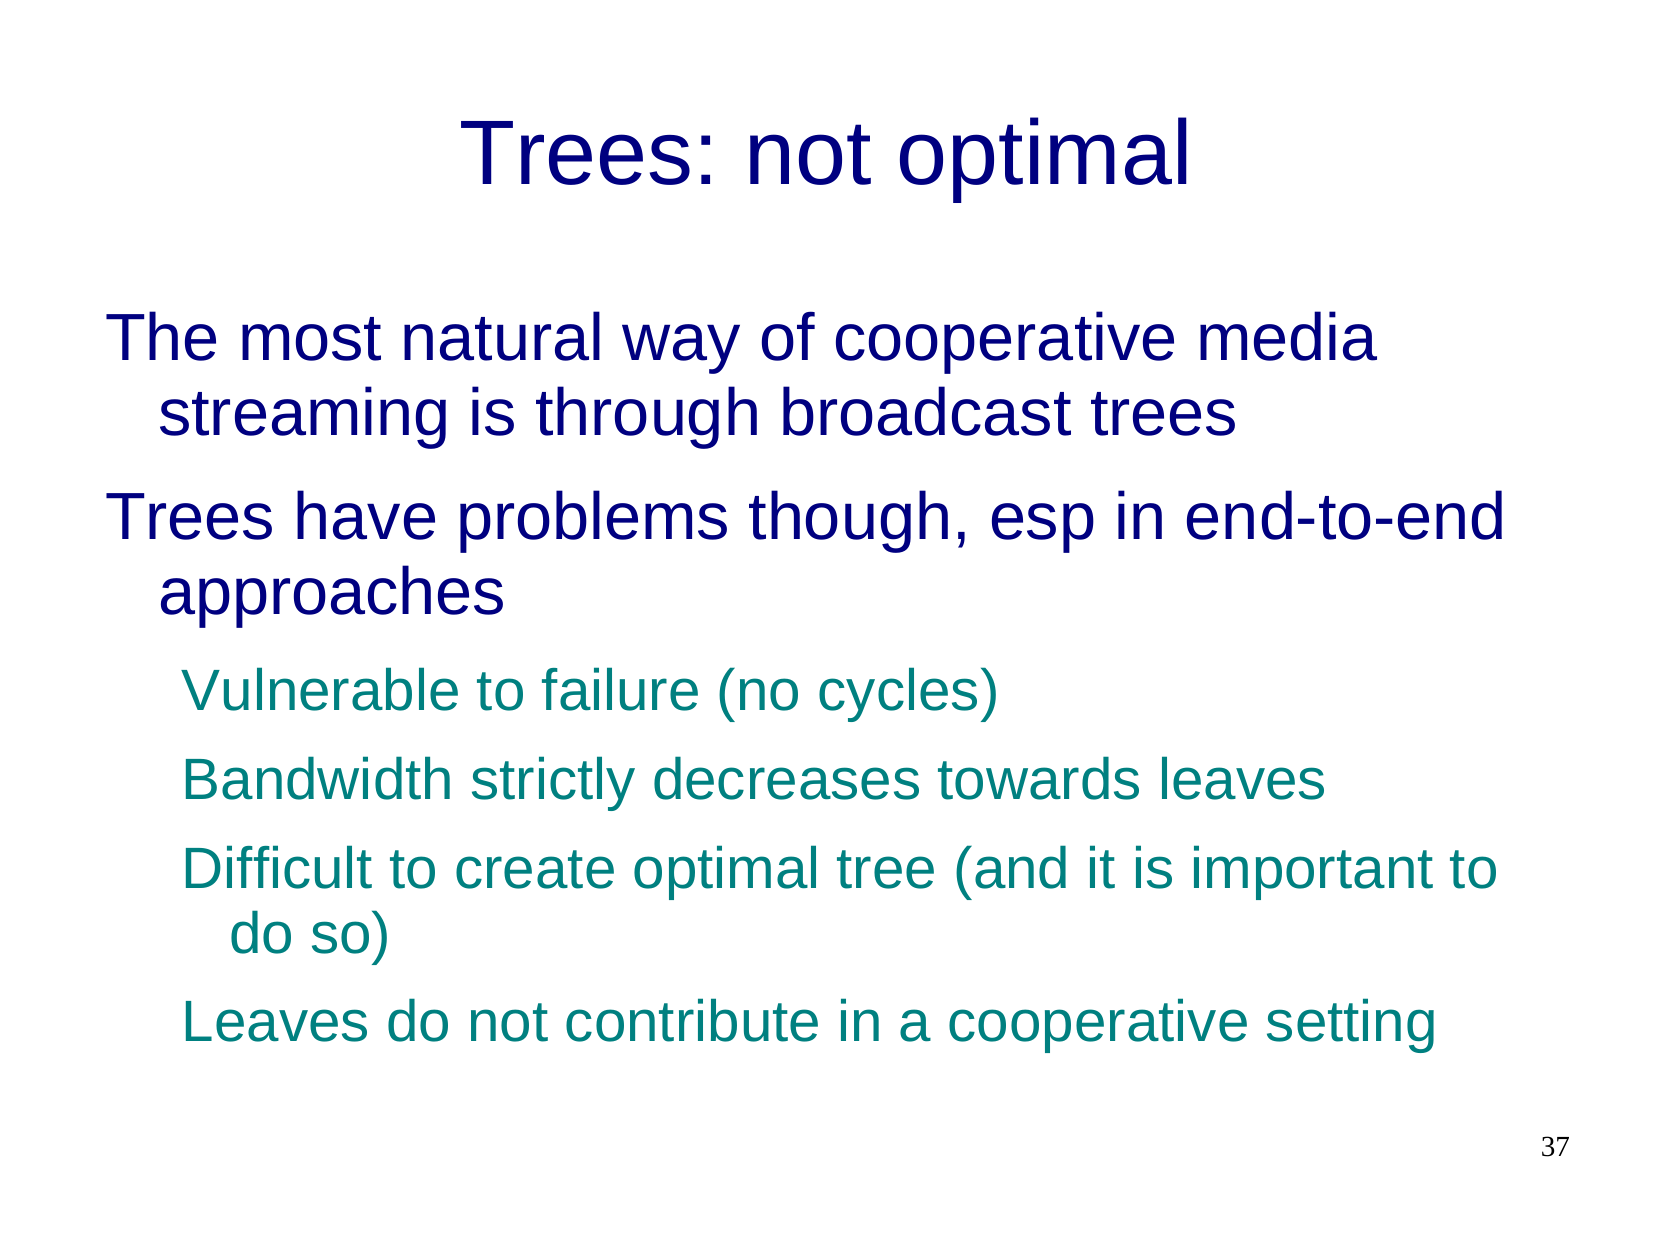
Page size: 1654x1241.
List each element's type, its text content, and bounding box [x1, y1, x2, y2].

title Trees: not optimal [82, 49, 1571, 257]
list The most natural way of cooperative media streaming is through broadcast trees Trees have problems though, esp in end-to-end approaches Vulnerable to failure (no cycles) Bandwidth strictly decreases towards leaves Difficult to create optimal tree (and it is important to do so) Leaves do not contribute in a cooperative setting [87, 300, 1576, 1119]
